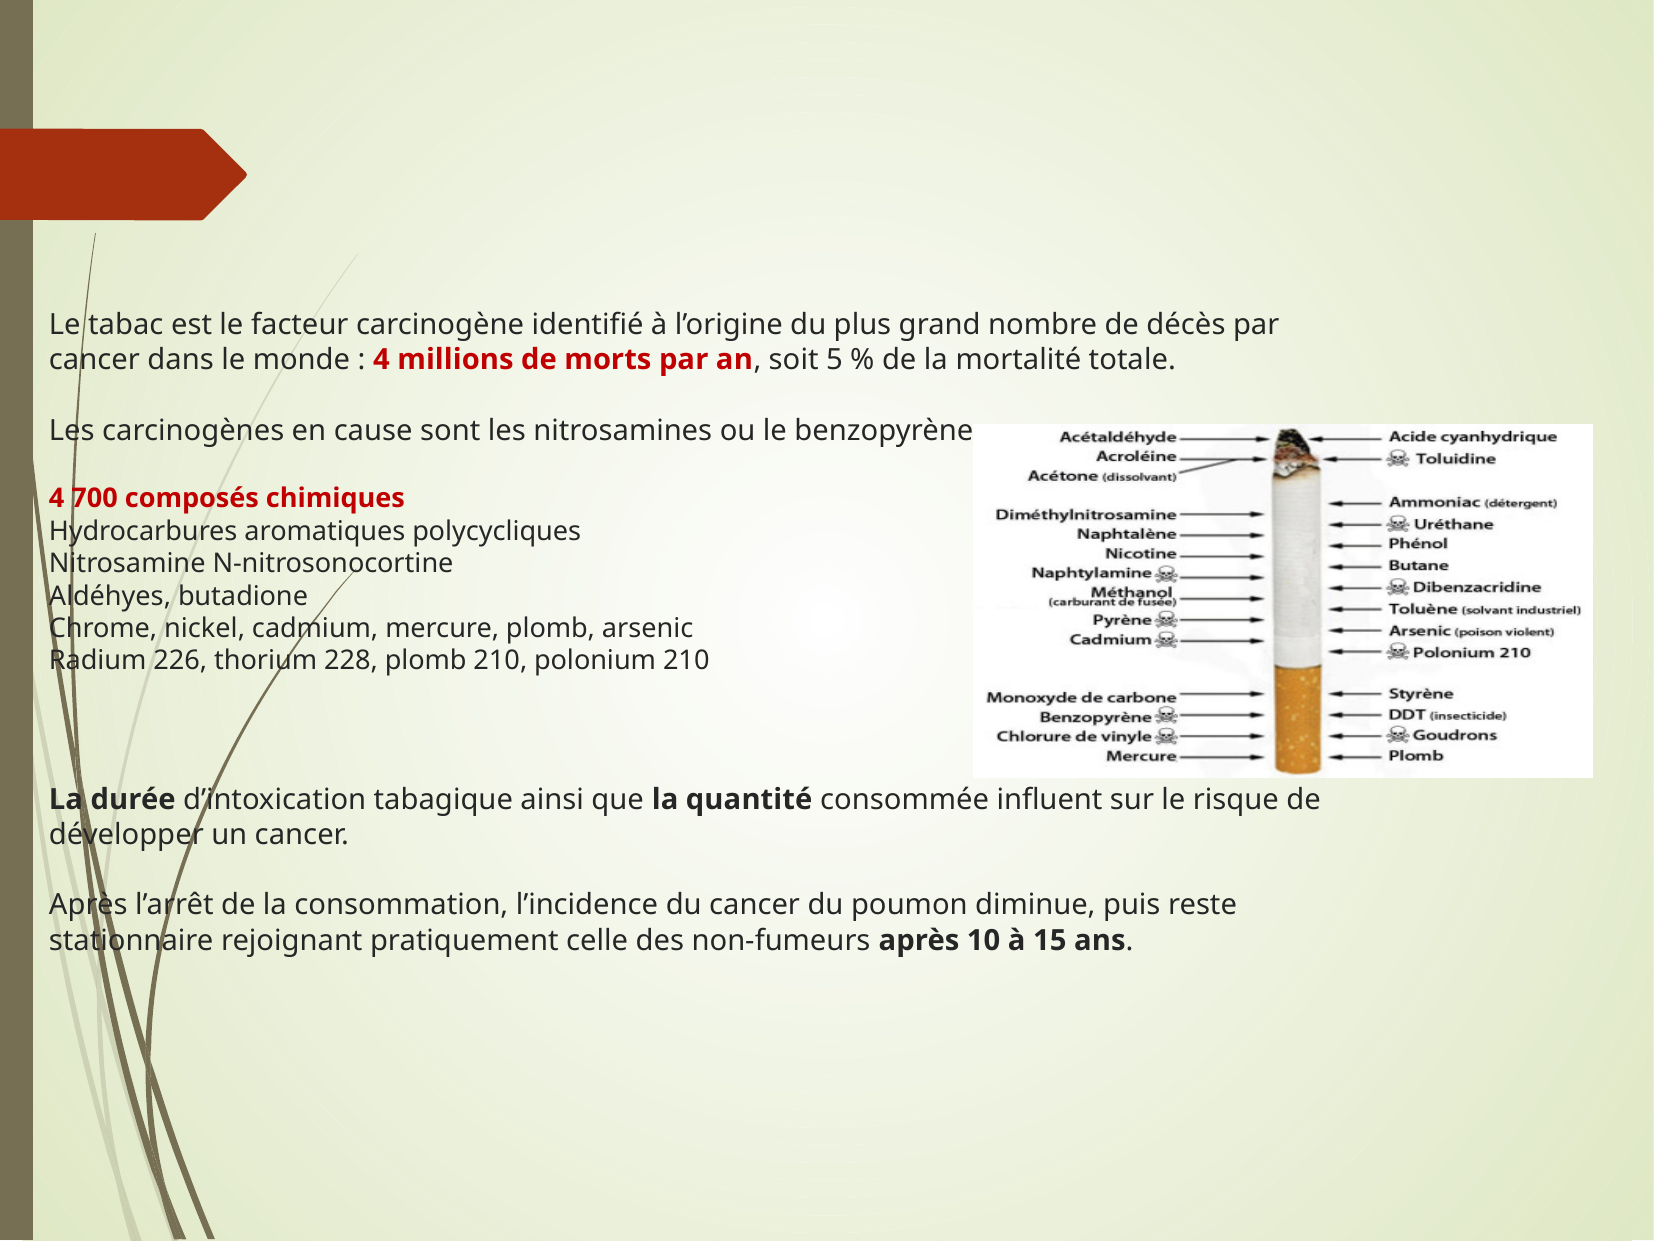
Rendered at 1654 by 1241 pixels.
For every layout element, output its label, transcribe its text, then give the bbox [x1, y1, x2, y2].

title Le tabac est le facteur carcinogène identifié à l’origine du plus grand nombre de décès par cancer dans le monde : 4 millions de morts par an, soit 5 % de la mortalité totale. Les carcinogènes en cause sont les nitrosamines ou le benzopyrène. 4 700 composés chimiques Hydrocarbures aromatiques polycycliques Nitrosamine N-nitrosonocortine Aldéhyes, butadione Chrome, nickel, cadmium, mercure, plomb, arsenic Radium 226, thorium 228, plomb 210, polonium 210 La durée d’intoxication tabagique ainsi que la quantité consommée influent sur le risque de développer un cancer. Après l’arrêt de la consommation, l’incidence du cancer du poumon diminue, puis reste stationnaire rejoignant pratiquement celle des non-fumeurs après 10 à 15 ans. [48, 240, 1351, 1022]
picture [973, 424, 1593, 778]
